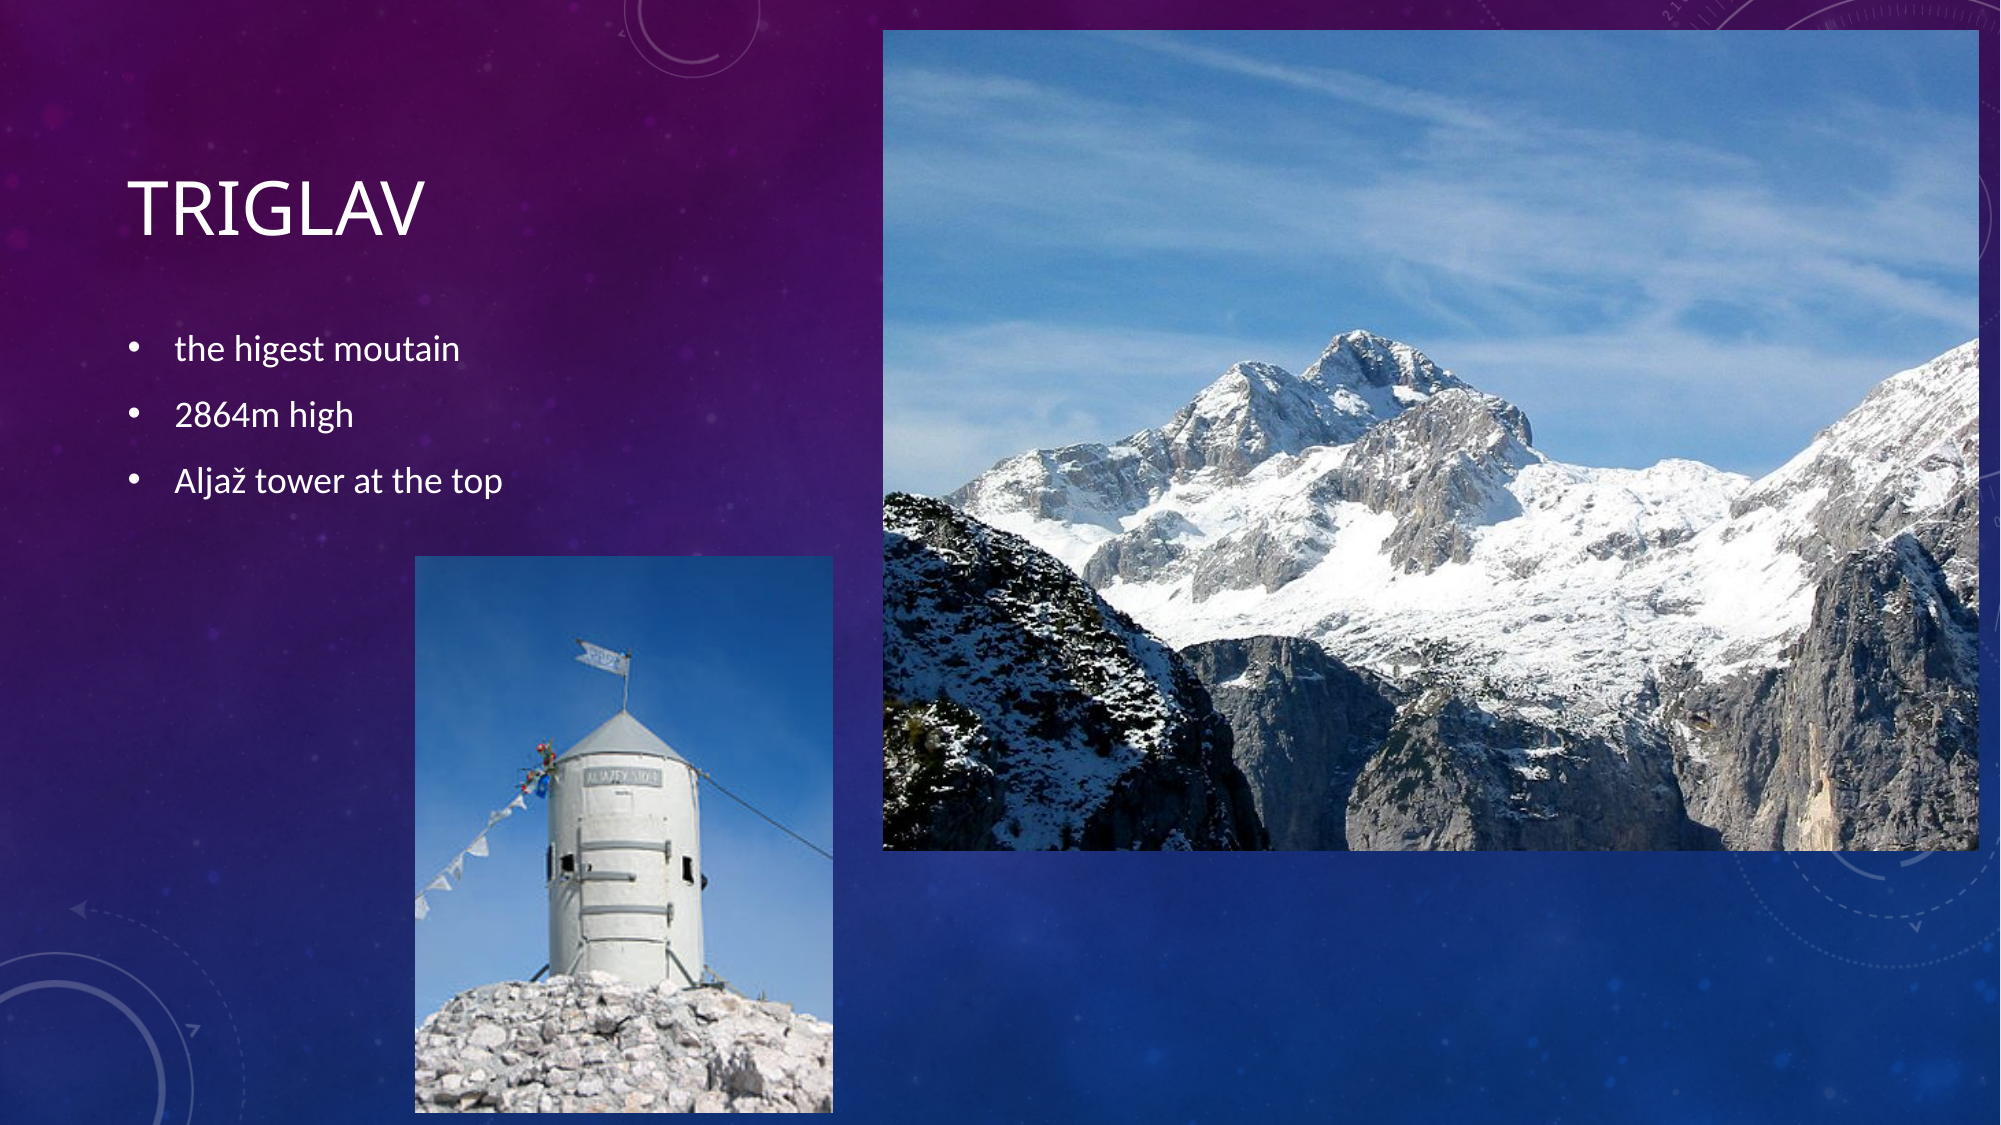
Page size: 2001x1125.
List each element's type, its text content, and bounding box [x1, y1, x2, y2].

title TRIGLAV [112, 124, 883, 267]
list the higest moutain 2864m high Aljaž tower at the top [112, 267, 883, 557]
picture [0, 0, 2001, 1125]
